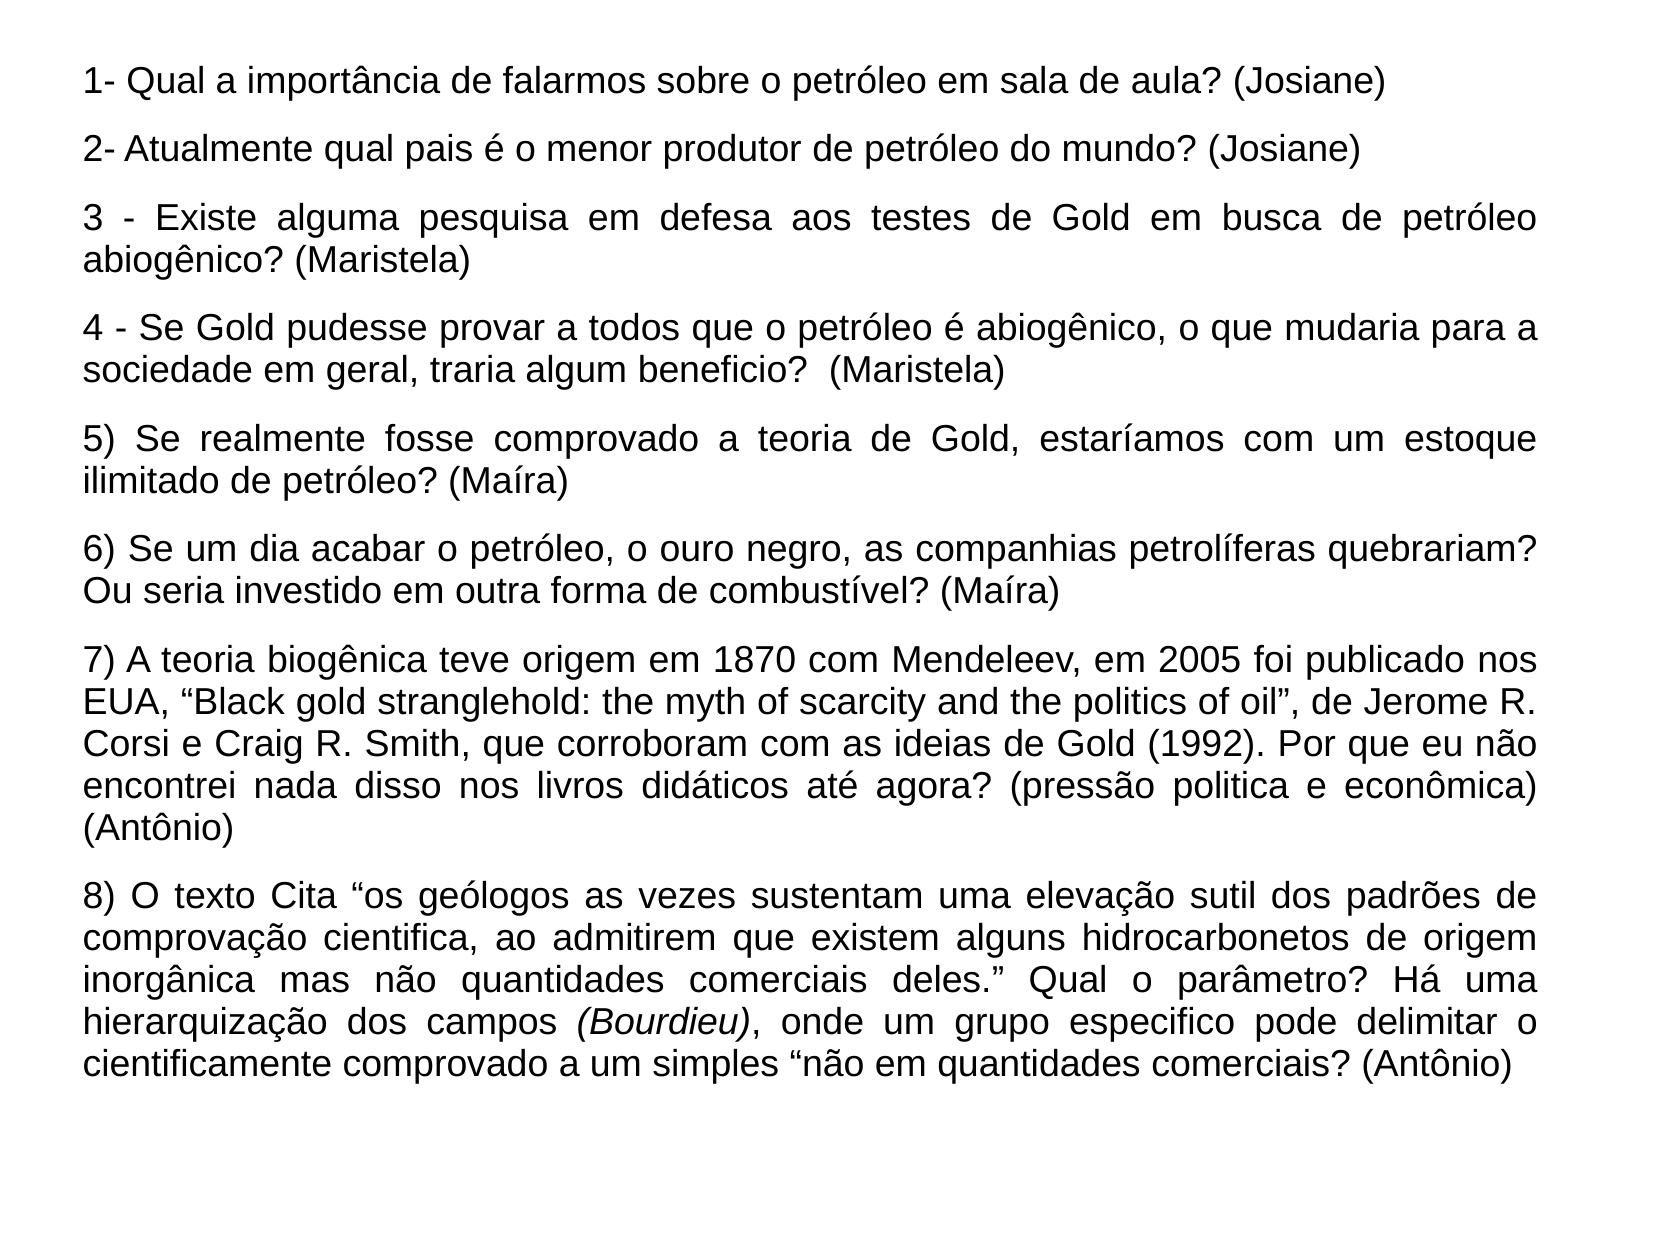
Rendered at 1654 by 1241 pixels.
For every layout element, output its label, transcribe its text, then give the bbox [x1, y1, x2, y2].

list 1- Qual a importância de falarmos sobre o petróleo em sala de aula? (Josiane) 2- Atualmente qual pais é o menor produtor de petróleo do mundo? (Josiane) 3 - Existe alguma pesquisa em defesa aos testes de Gold em busca de petróleo abiogênico? (Maristela) 4 - Se Gold pudesse provar a todos que o petróleo é abiogênico, o que mudaria para a sociedade em geral, traria algum beneficio? (Maristela) 5) Se realmente fosse comprovado a teoria de Gold, estaríamos com um estoque ilimitado de petróleo? (Maíra) 6) Se um dia acabar o petróleo, o ouro negro, as companhias petrolíferas quebrariam? Ou seria investido em outra forma de combustível? (Maíra) 7) A teoria biogênica teve origem em 1870 com Mendeleev, em 2005 foi publicado nos EUA, “Black gold stranglehold: the myth of scarcity and the politics of oil”, de Jerome R. Corsi e Craig R. Smith, que corroboram com as ideias de Gold (1992). Por que eu não encontrei nada disso nos livros didáticos até agora? (pressão politica e econômica) (Antônio) 8) O texto Cita “os geólogos as vezes sustentam uma elevação sutil dos padrões de comprovação cientifica, ao admitirem que existem alguns hidrocarbonetos de origem inorgânica mas não quantidades comerciais deles.” Qual o parâmetro? Há uma hierarquização dos campos (Bourdieu), onde um grupo especifico pode delimitar o cientificamente comprovado a um simples “não em quantidades comerciais? (Antônio) [82, 59, 1538, 1111]
